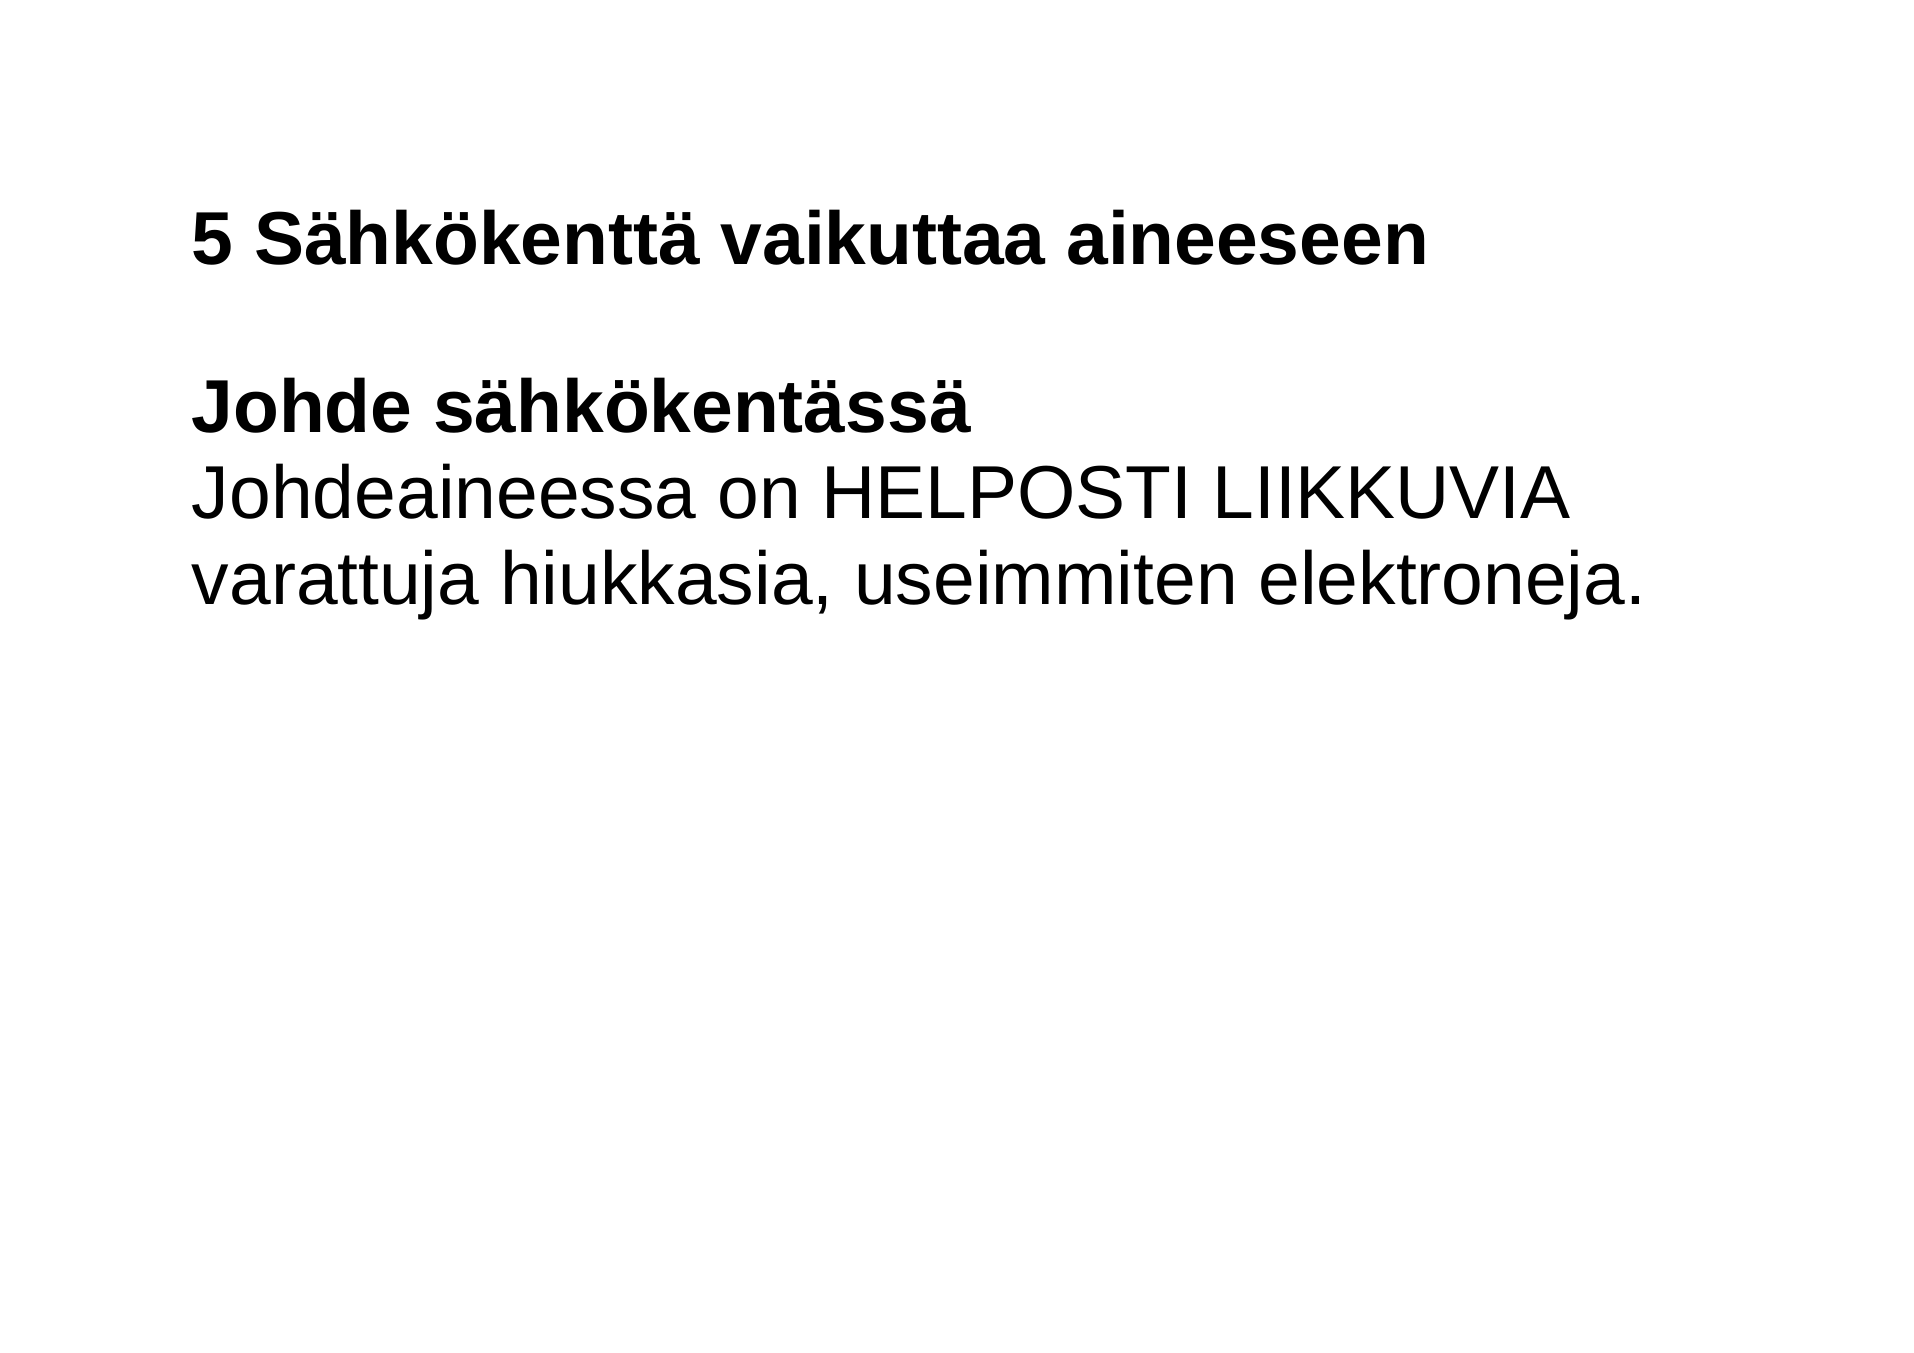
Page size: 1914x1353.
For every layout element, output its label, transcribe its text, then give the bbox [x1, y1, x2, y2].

text_box 5 Sähkökenttä vaikuttaa aineeseen Johde sähkökentässä Johdeaineessa on HELPOSTI LIIKKUVIA varattuja hiukkasia, useimmiten elektroneja. [177, 188, 1663, 628]
